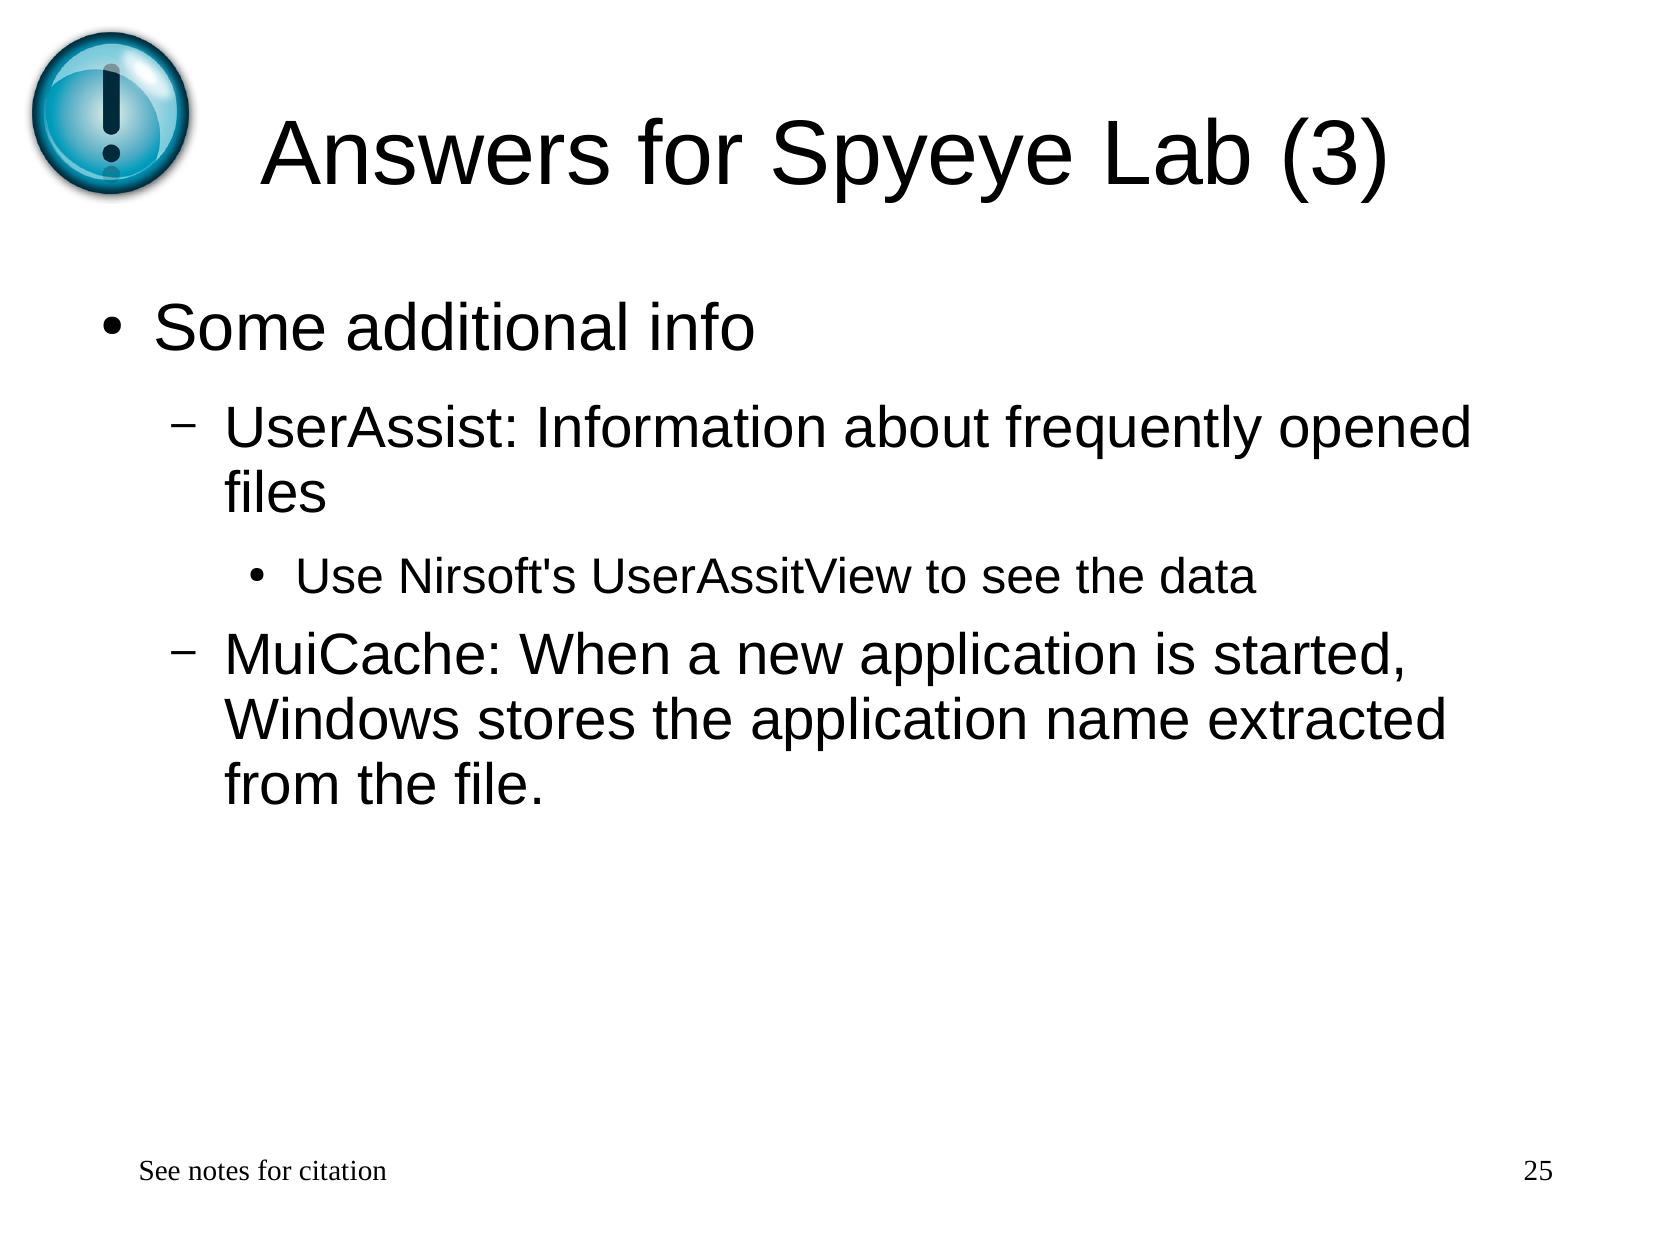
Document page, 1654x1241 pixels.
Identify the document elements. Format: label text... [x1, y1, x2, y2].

list Some additional info UserAssist: Information about frequently opened files Use Nirsoft's UserAssitView to see the data MuiCache: When a new application is started, Windows stores the application name extracted from the file. [82, 290, 1576, 1126]
title Answers for Spyeye Lab (3) [82, 49, 1571, 257]
picture [20, 23, 201, 204]
